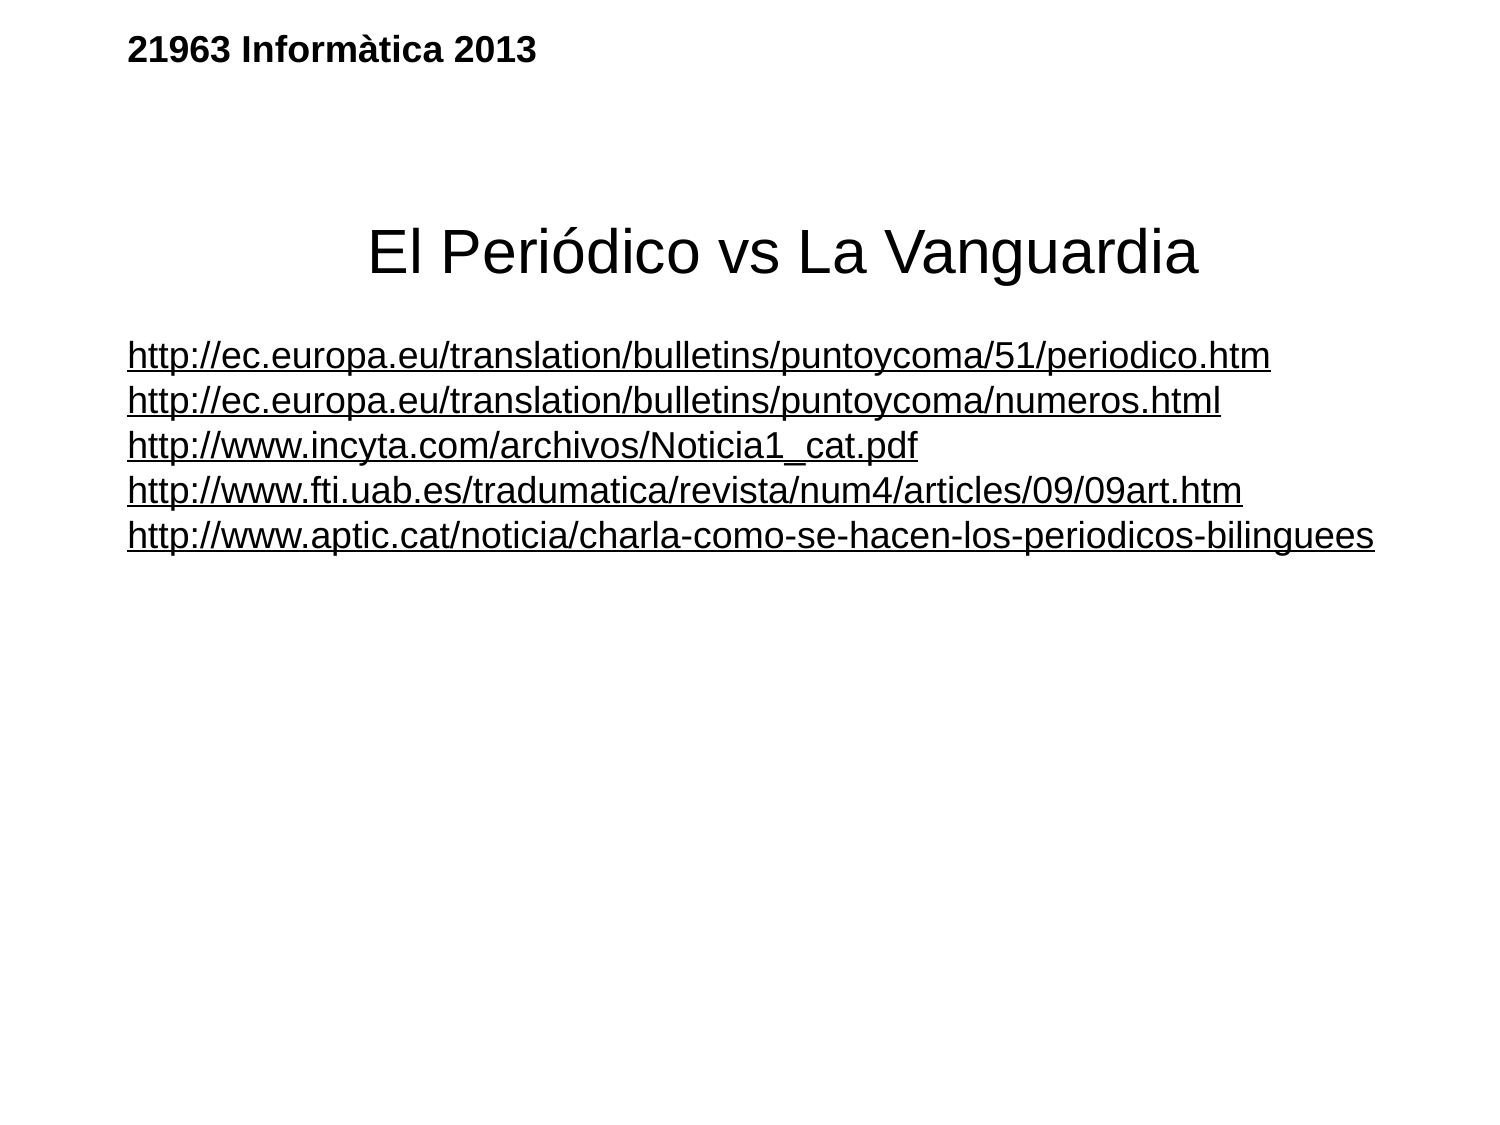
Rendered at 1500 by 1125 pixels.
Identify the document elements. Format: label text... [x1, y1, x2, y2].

text_box El Periódico vs La Vanguardia http://ec.europa.eu/translation/bulletins/puntoycoma/51/periodico.htm http://ec.europa.eu/translation/bulletins/puntoycoma/numeros.html http://www.incyta.com/archivos/Noticia1_cat.pdf http://www.fti.uab.es/tradumatica/revista/num4/articles/09/09art.htm http://www.aptic.cat/noticia/charla-como-se-hacen-los-periodicos-bilinguees [112, 195, 1456, 1060]
text_box 21963 Informàtica 2013 [112, 20, 1388, 85]
